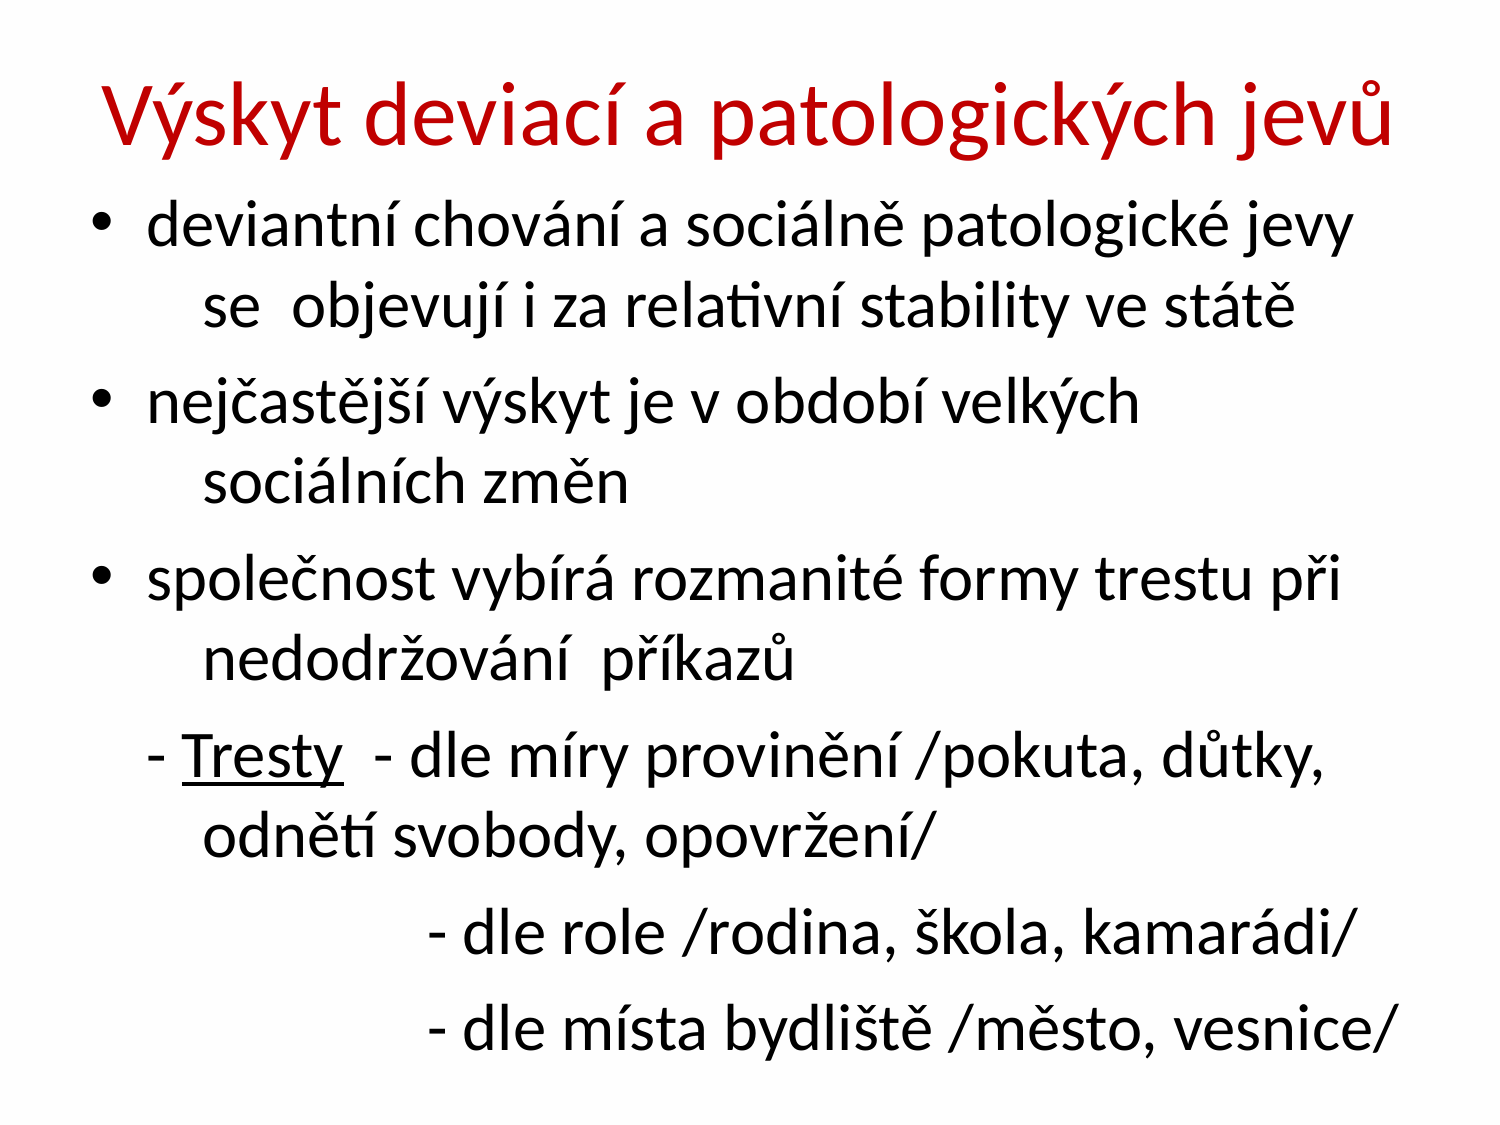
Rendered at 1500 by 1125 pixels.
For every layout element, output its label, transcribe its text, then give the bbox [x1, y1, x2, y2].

title Výskyt deviací a patologických jevů [75, 45, 1426, 172]
list deviantní chování a sociálně patologické jevy se objevují i za relativní stability ve státě nejčastější výskyt je v období velkých sociálních změn společnost vybírá rozmanité formy trestu při nedodržování příkazů - Tresty - dle míry provinění /pokuta, důtky, odnětí svobody, opovržení/ - dle role /rodina, škola, kamarádi/ - dle místa bydliště /město, vesnice/ [75, 172, 1426, 1083]
